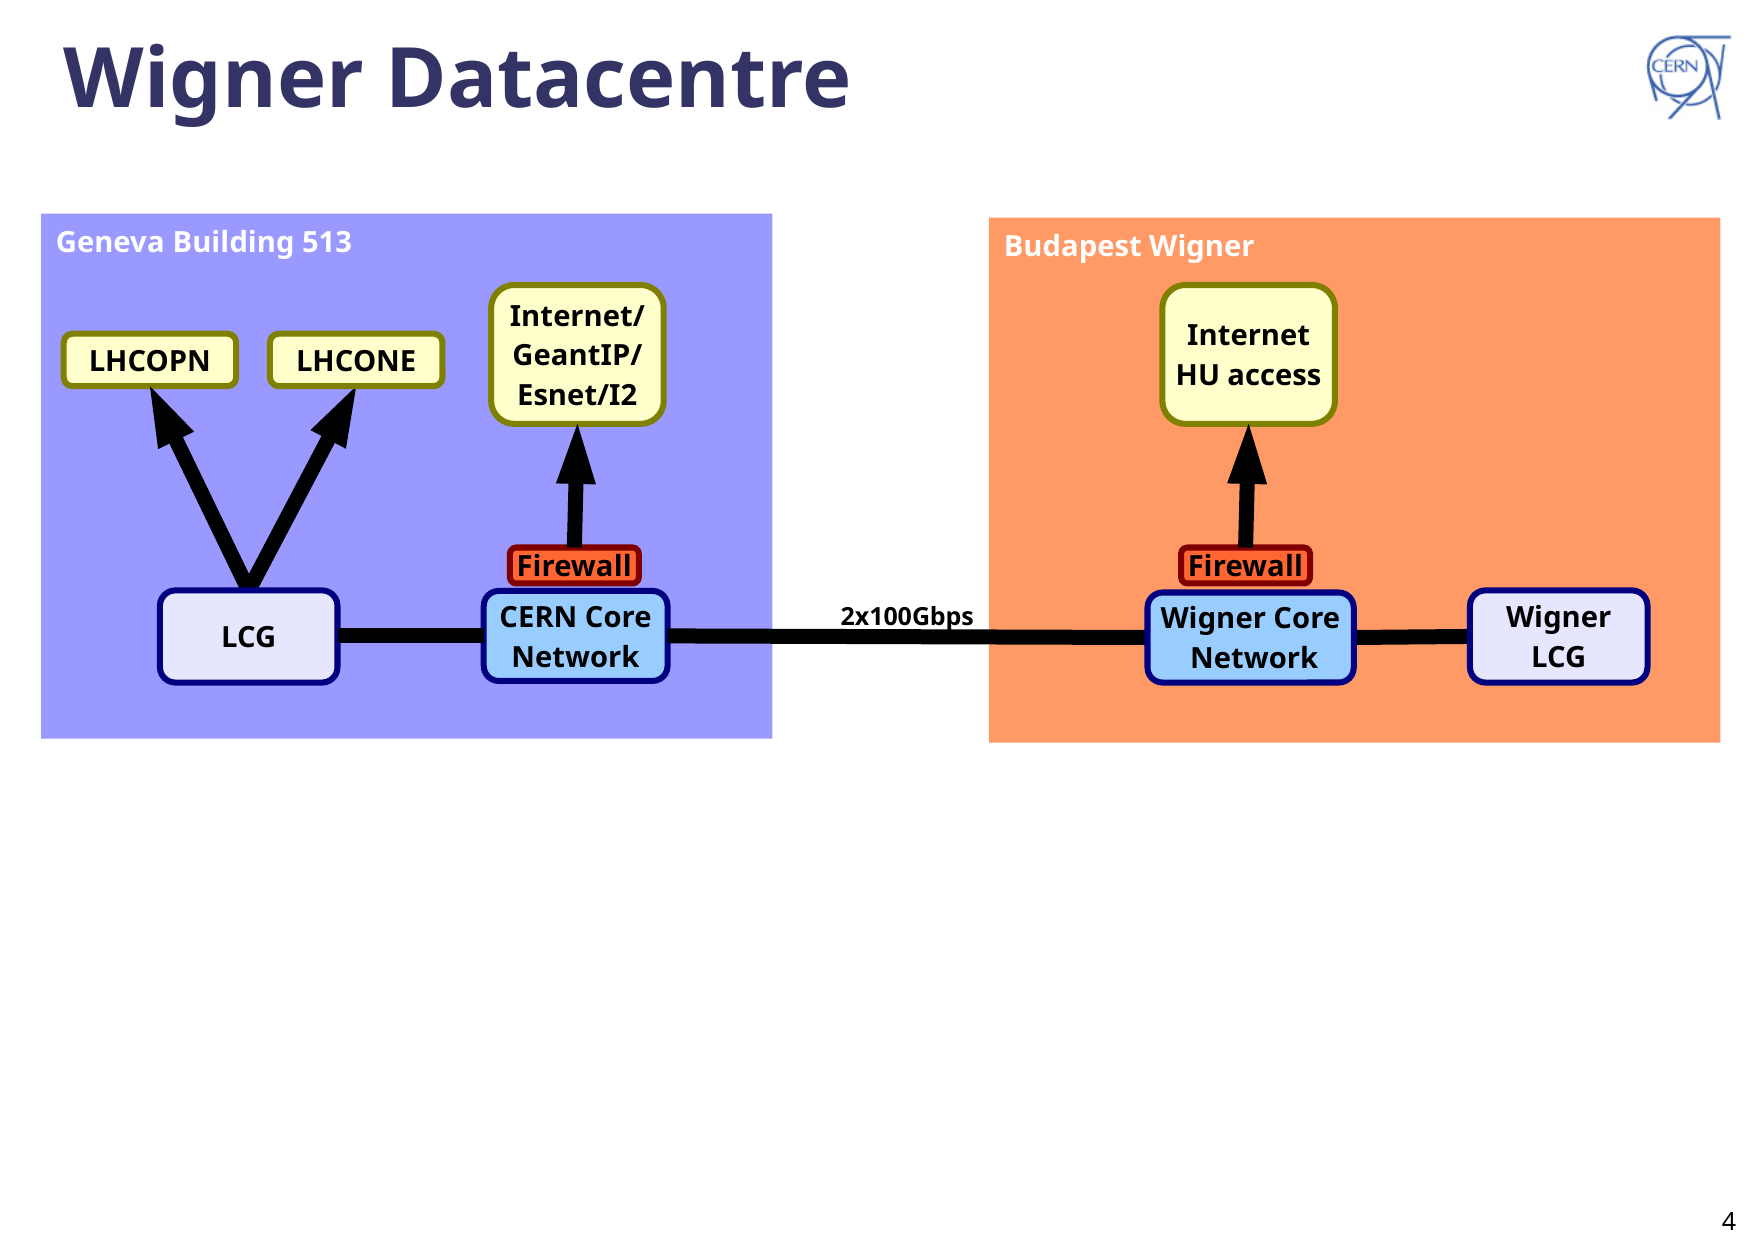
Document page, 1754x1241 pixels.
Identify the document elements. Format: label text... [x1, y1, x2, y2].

text_box Wigner LCG [1469, 590, 1648, 683]
text_box Internet HU access [1162, 285, 1335, 424]
text_box Wigner Core Network [1147, 592, 1354, 683]
text_box Budapest Wigner [989, 217, 1721, 743]
text_box LHCOPN [63, 333, 237, 387]
title Wigner Datacentre [63, 0, 1621, 166]
picture [1646, 34, 1732, 120]
text_box Firewall [1181, 547, 1311, 584]
text_box LCG [159, 590, 338, 683]
text_box CERN Core Network [483, 590, 668, 681]
text_box Internet/ GeantIP/ Esnet/I2 [491, 285, 664, 424]
text_box LHCONE [269, 333, 443, 387]
text_box Firewall [509, 547, 639, 584]
text_box Geneva Building 513 [41, 213, 773, 739]
